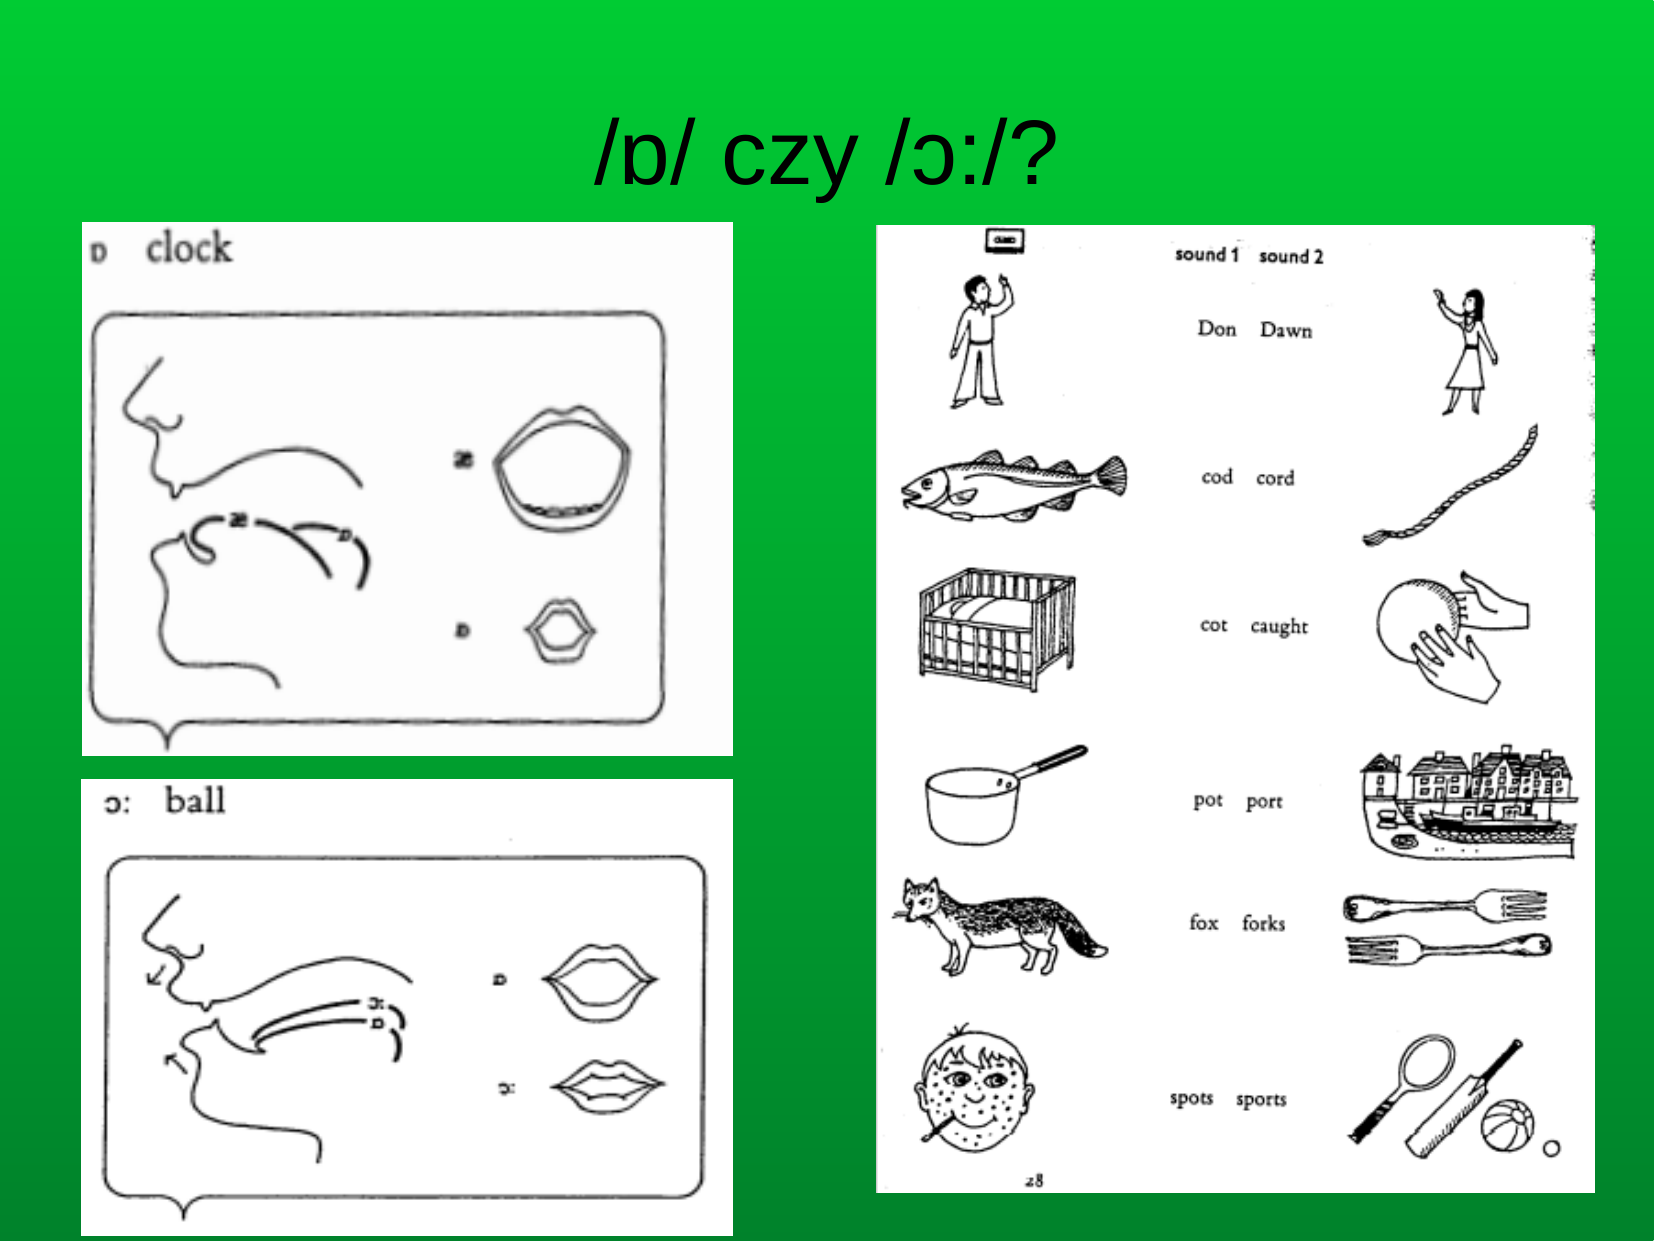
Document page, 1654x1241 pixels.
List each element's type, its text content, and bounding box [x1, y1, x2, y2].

picture [81, 779, 733, 1236]
title /ɒ/ czy /ᴐ:/? [82, 49, 1571, 257]
picture [82, 222, 733, 756]
picture [876, 225, 1595, 1193]
